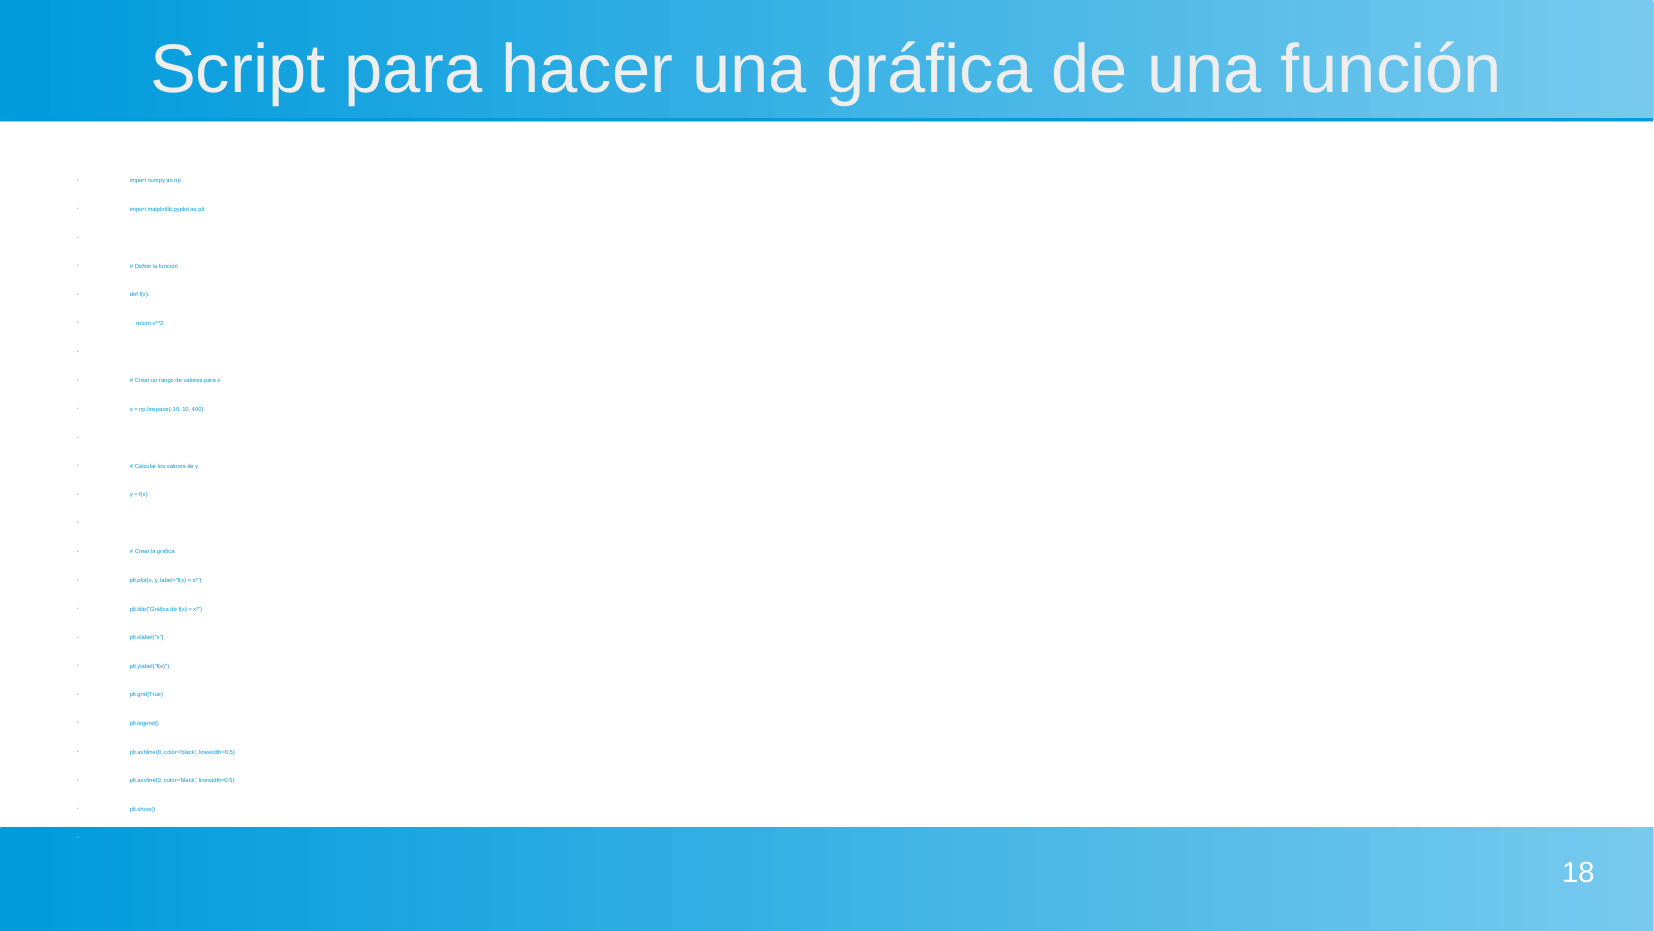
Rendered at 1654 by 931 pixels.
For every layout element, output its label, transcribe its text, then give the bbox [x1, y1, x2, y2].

title Script para hacer una gráfica de una función [59, 29, 1595, 108]
list import numpy as np import matplotlib.pyplot as plt # Definir la función def f(x): return x**2 # Crear un rango de valores para x x = np.linspace(-10, 10, 400) # Calcular los valores de y y = f(x) # Crear la gráfica plt.plot(x, y, label="f(x) = x²") plt.title("Gráfica de f(x) = x²") plt.xlabel("x") plt.ylabel("f(x)") plt.grid(True) plt.legend() plt.axhline(0, color='black', linewidth=0.5) plt.axvline(0, color='black', linewidth=0.5) plt.show() [59, 177, 1595, 768]
picture [180, 778, 194, 782]
picture [137, 778, 148, 782]
